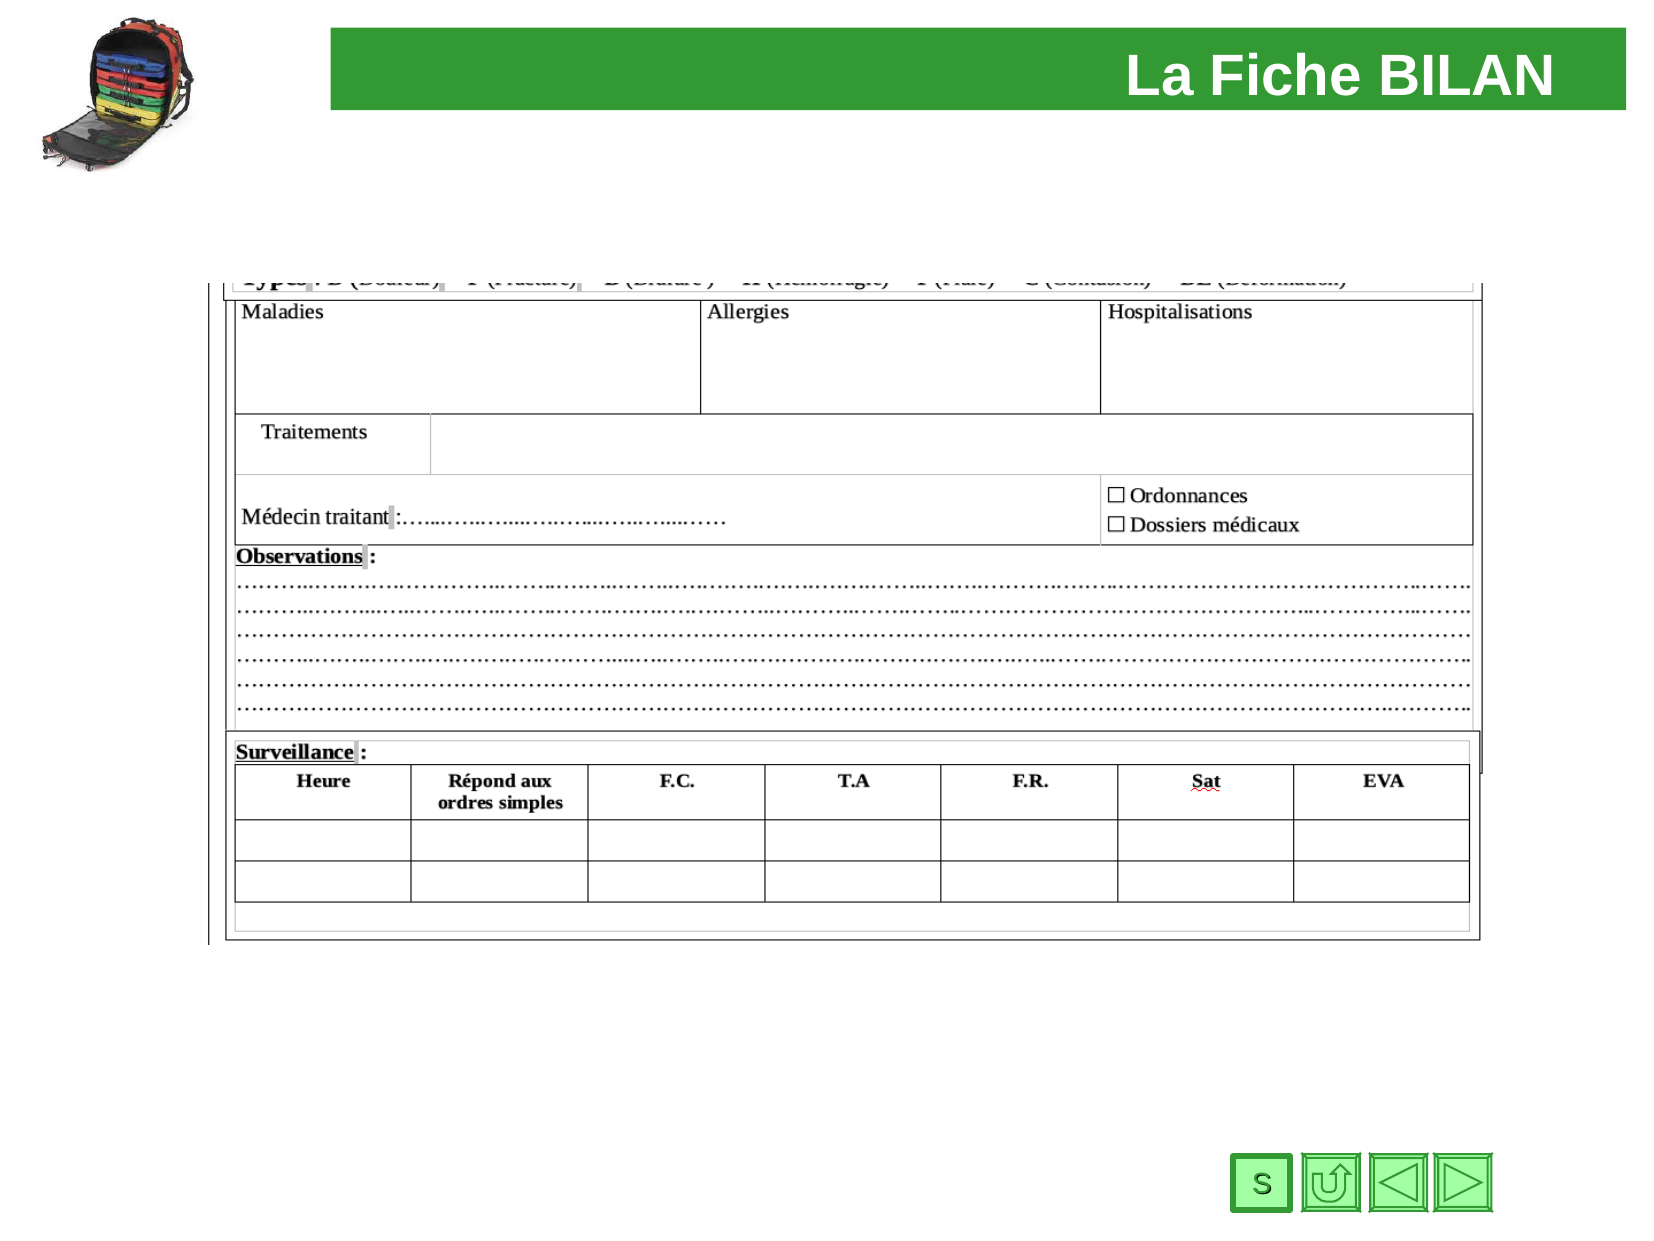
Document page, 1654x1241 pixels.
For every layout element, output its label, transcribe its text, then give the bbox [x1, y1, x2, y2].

text_box La Fiche BILAN [968, 35, 1571, 116]
picture [200, 283, 1512, 945]
picture [29, 5, 201, 183]
